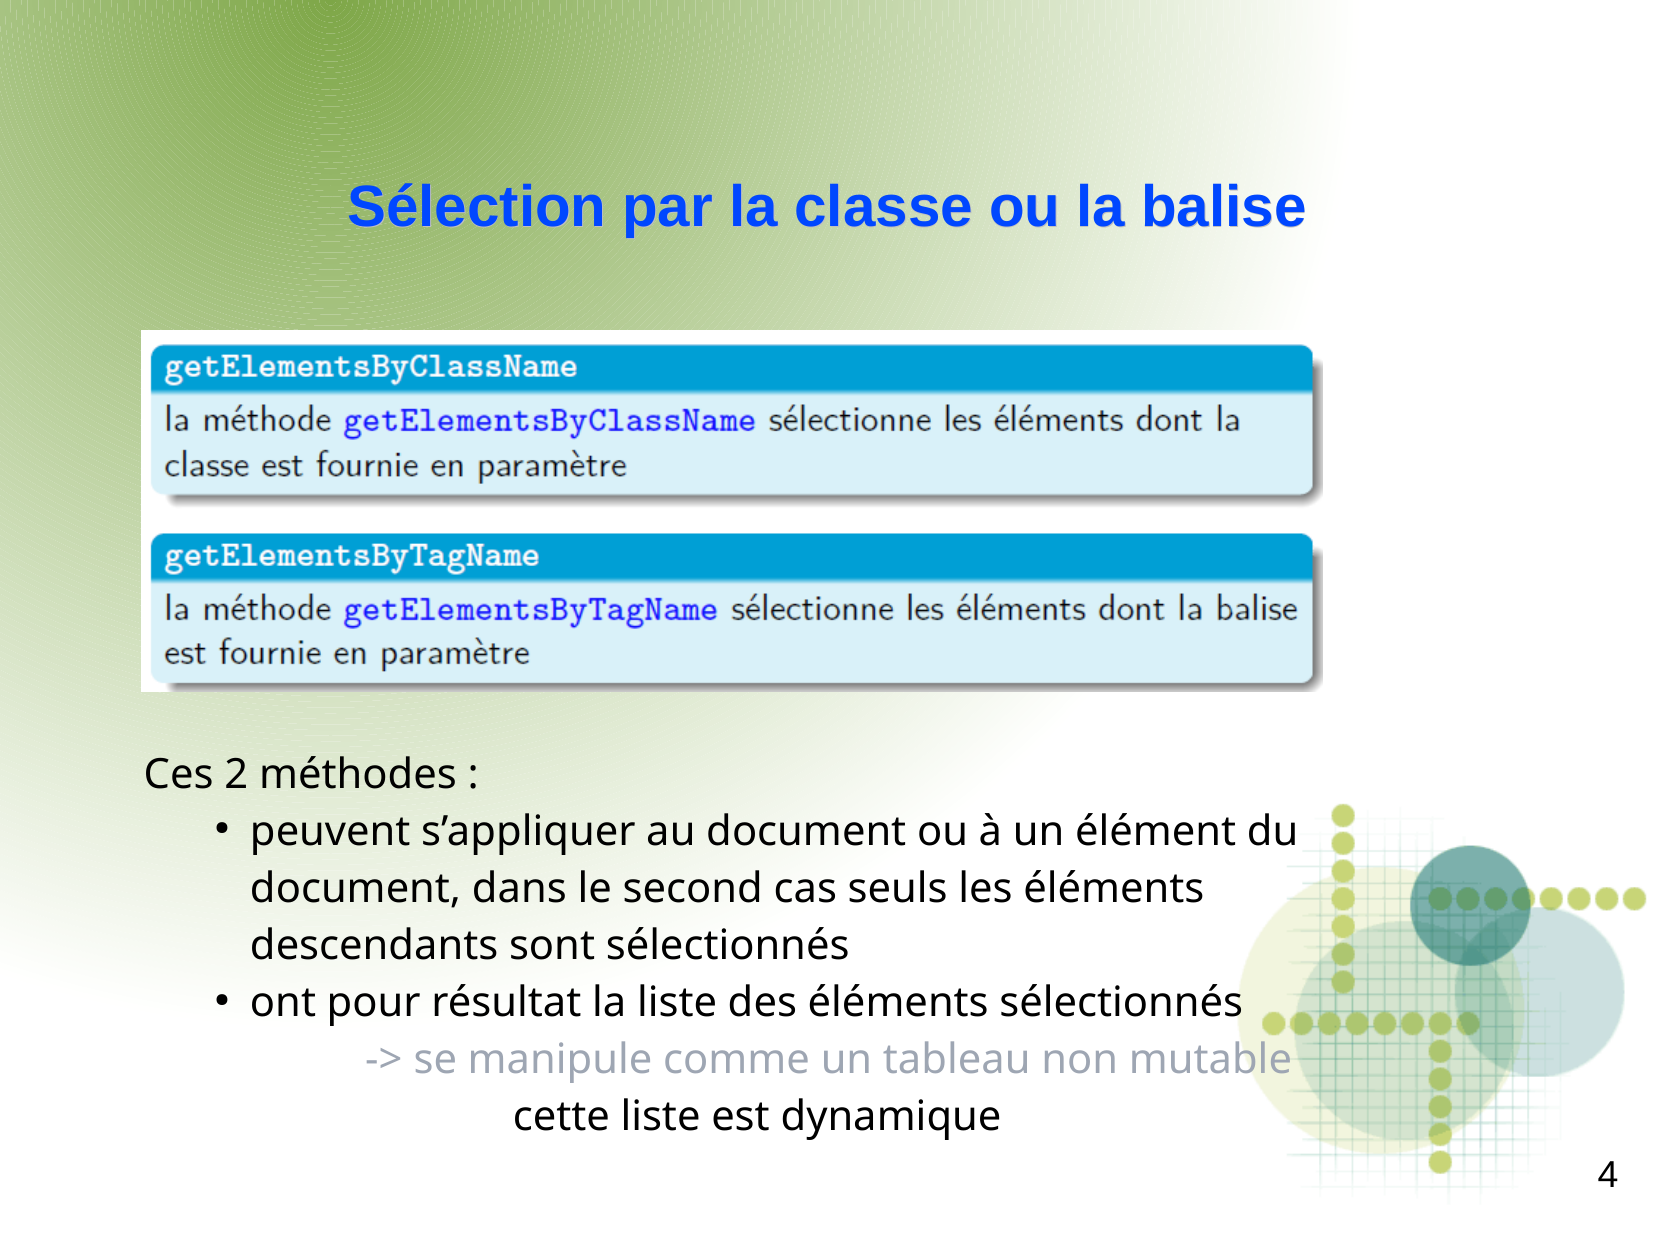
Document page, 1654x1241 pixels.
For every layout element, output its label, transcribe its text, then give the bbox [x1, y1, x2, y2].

text_box Ces 2 méthodes : peuvent s’appliquer au document ou à un élément du document, dans le second cas seuls les éléments descendants sont sélectionnés ont pour résultat la liste des éléments sélectionnés -> se manipule comme un tableau non mutable cette liste est dynamique [128, 736, 1393, 1158]
title Sélection par la classe ou la balise [121, 102, 1534, 310]
text_box <numéro> [1582, 1145, 1654, 1217]
picture [141, 330, 1323, 692]
picture [1224, 792, 1654, 1211]
